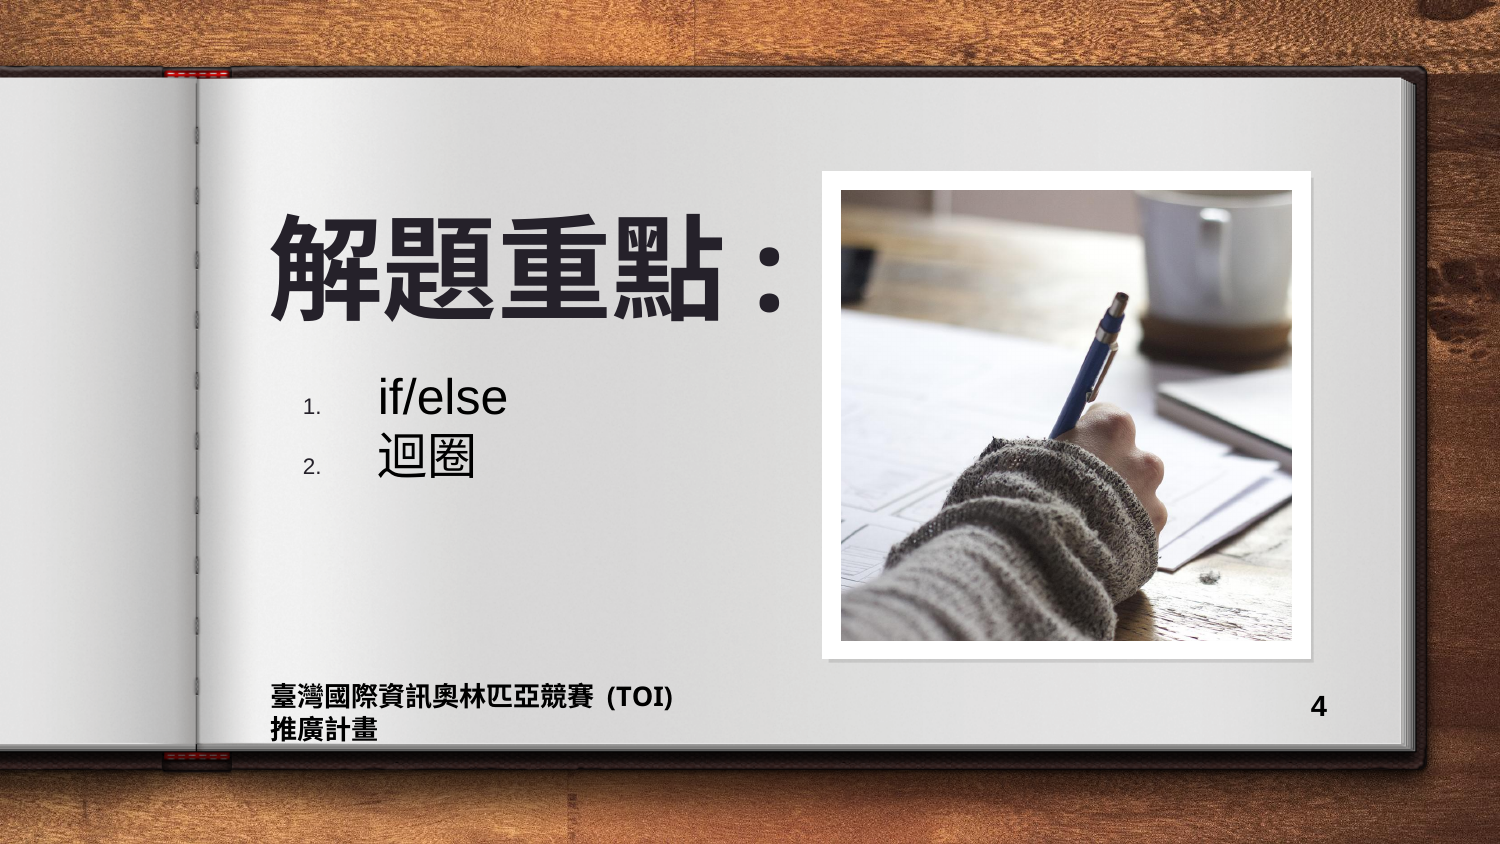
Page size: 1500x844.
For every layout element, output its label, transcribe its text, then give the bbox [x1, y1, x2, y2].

text_box 解題重點: [253, 158, 784, 350]
text_box [1295, 672, 1386, 737]
picture [841, 190, 1292, 641]
text_box if/else 迴圈 [287, 349, 842, 654]
text_box [829, 178, 1314, 663]
